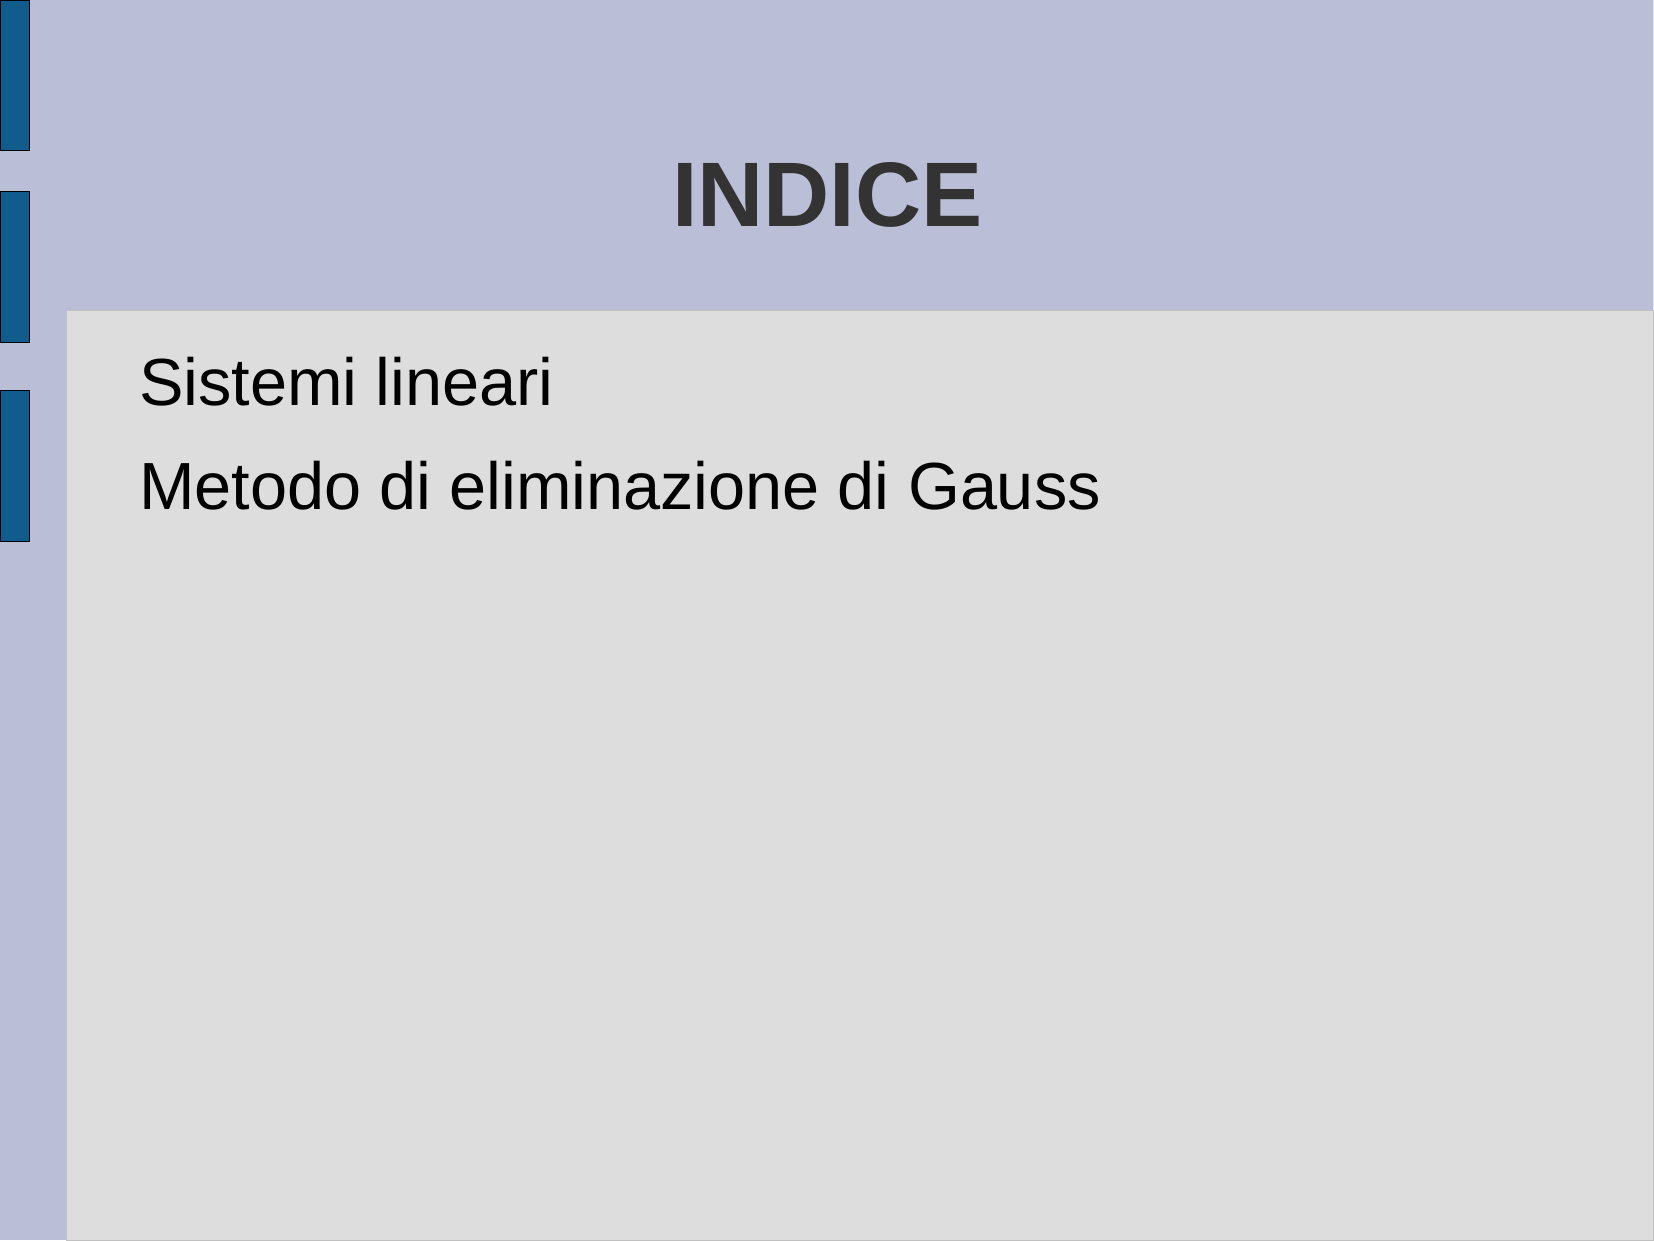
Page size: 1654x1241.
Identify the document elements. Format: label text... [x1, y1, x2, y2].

list Sistemi lineari Metodo di eliminazione di Gauss [121, 344, 1534, 1112]
title INDICE [121, 91, 1534, 299]
